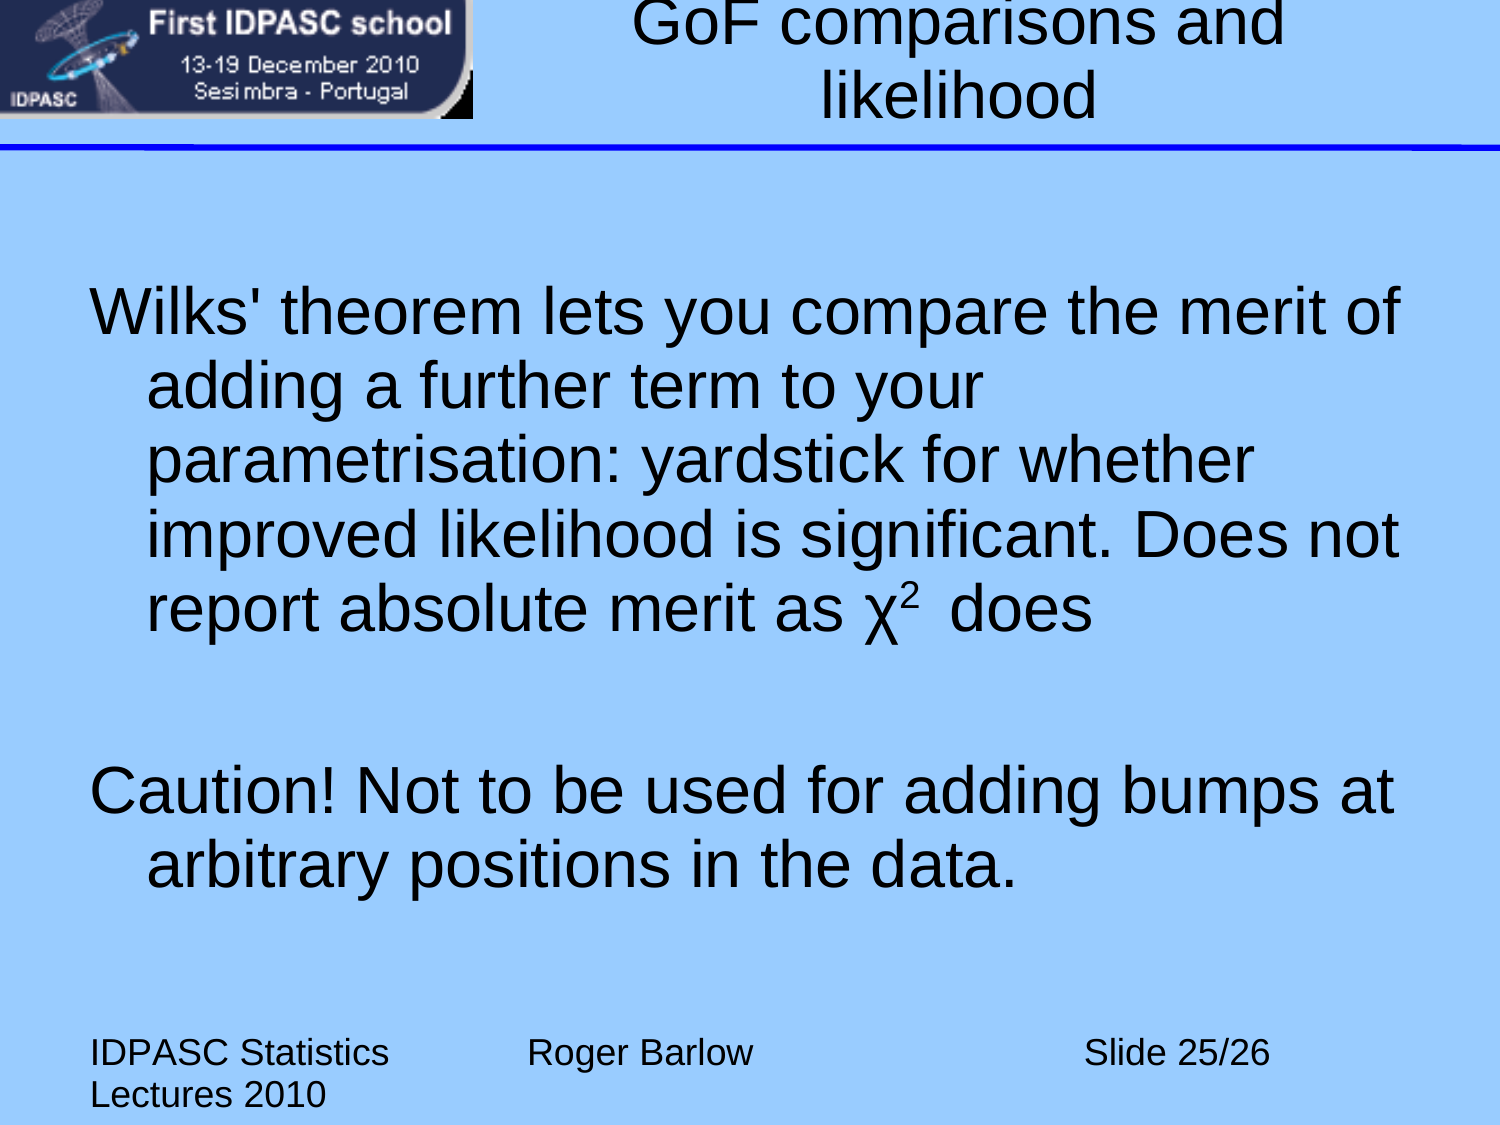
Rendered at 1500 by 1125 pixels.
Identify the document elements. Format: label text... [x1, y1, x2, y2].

title GoF comparisons and likelihood [501, 0, 1418, 134]
picture [0, 0, 473, 119]
list Wilks' theorem lets you compare the merit of adding a further term to your parametrisation: yardstick for whether improved likelihood is significant. Does not report absolute merit as χ2 does Caution! Not to be used for adding bumps at arbitrary positions in the data. [75, 262, 1425, 1010]
